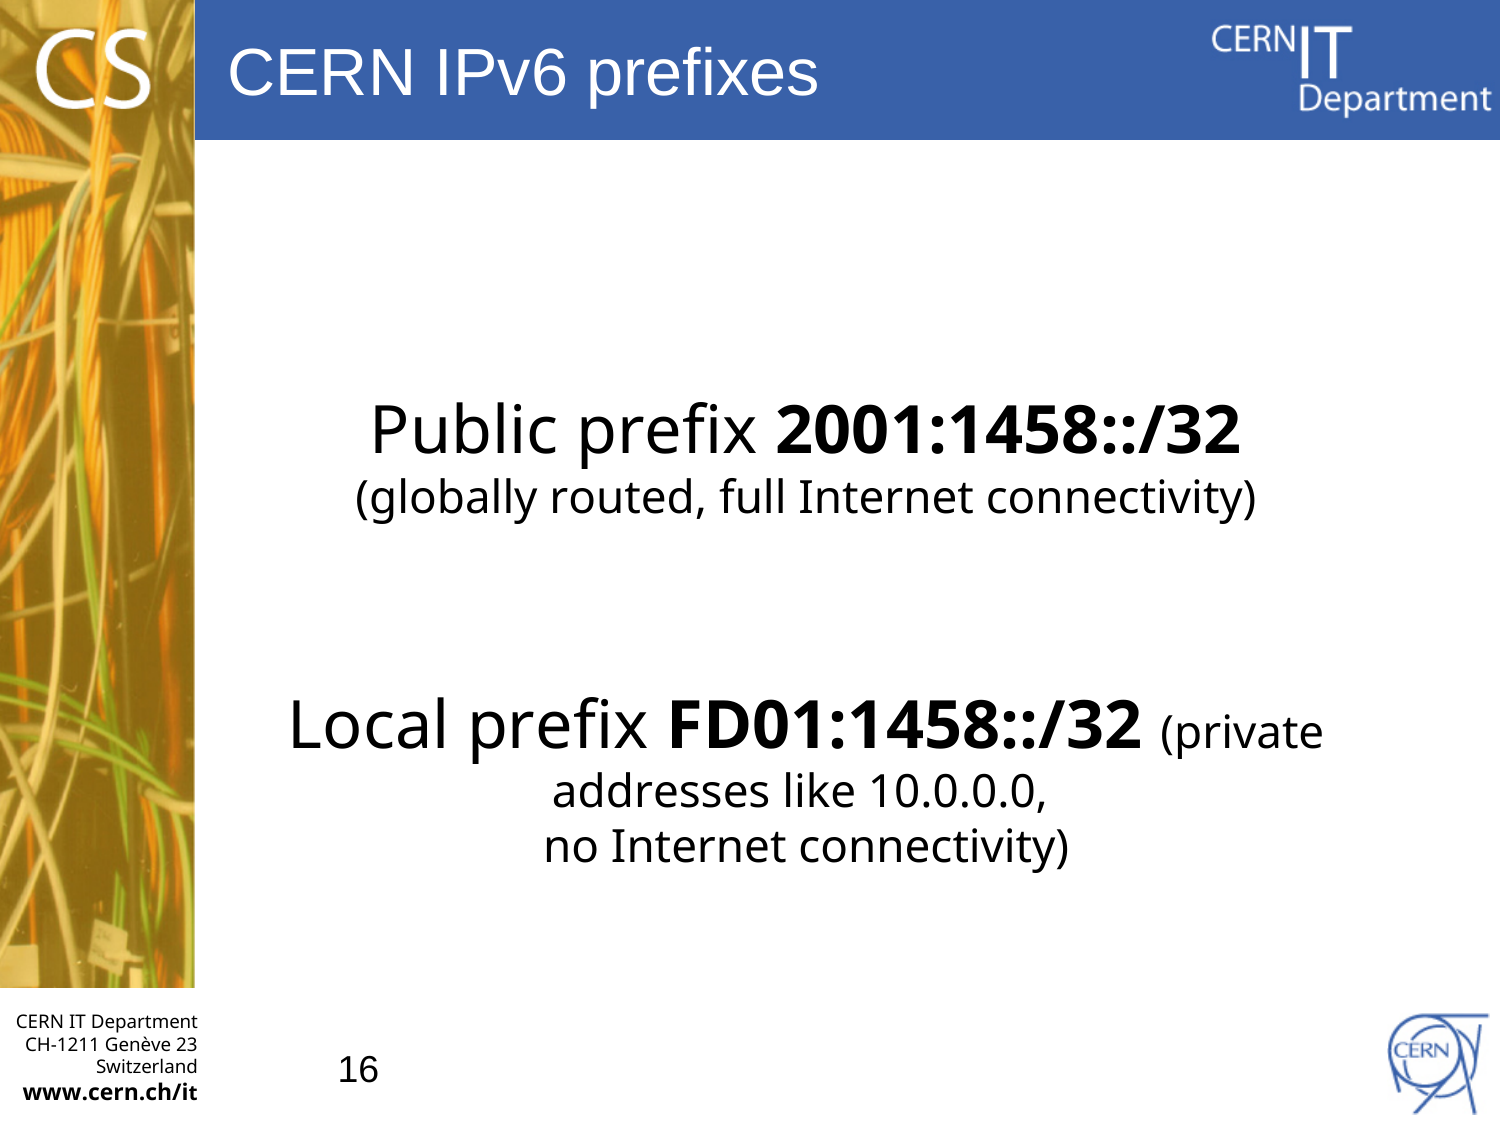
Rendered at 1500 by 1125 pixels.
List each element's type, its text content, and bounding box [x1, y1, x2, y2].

text_box Public prefix 2001:1458::/32 (globally routed, full Internet connectivity) Local prefix FD01:1458::/32 (private addresses like 10.0.0.0, no Internet connectivity) [262, 299, 1351, 901]
picture [0, 0, 212, 988]
title CERN IPv6 prefixes [212, 0, 1126, 157]
picture [1387, 1012, 1490, 1115]
picture [1126, 0, 1500, 140]
